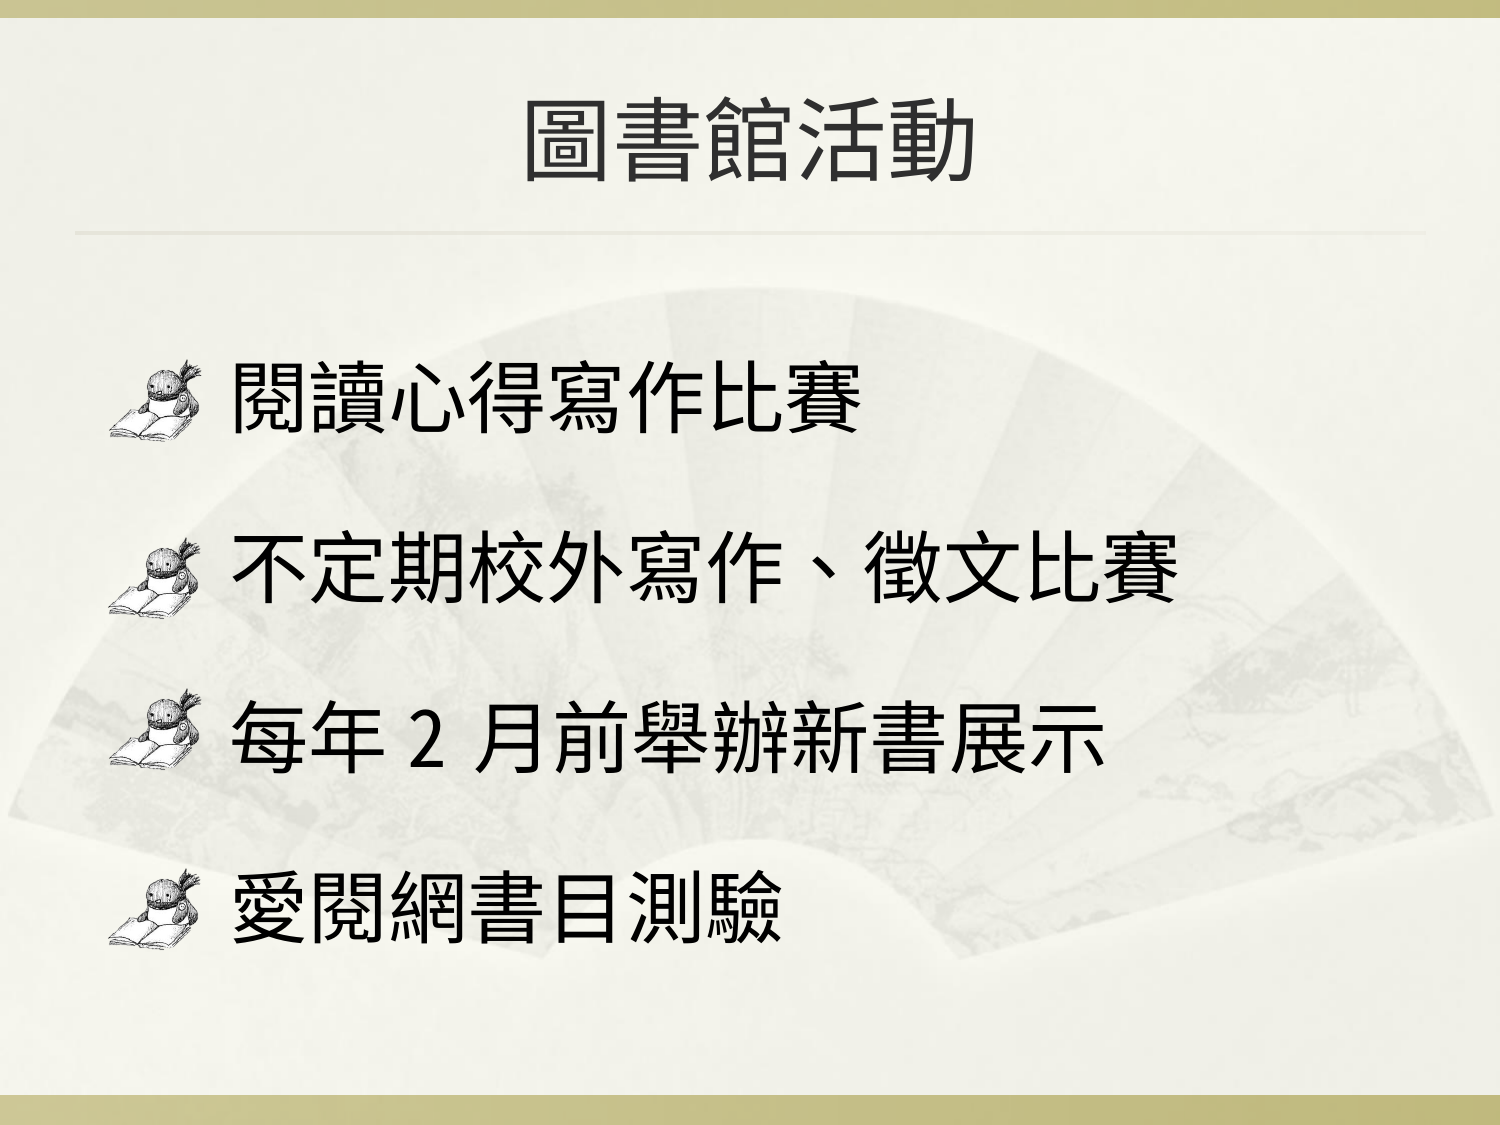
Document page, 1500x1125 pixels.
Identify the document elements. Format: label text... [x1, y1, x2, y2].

title 圖書館活動 [75, 44, 1426, 232]
picture [0, 18, 1500, 1095]
text_box 閱讀心得寫作比賽 不定期校外寫作、徵文比賽 每年2月前舉辦新書展示 愛閱網書目測驗 [76, 255, 1447, 1047]
